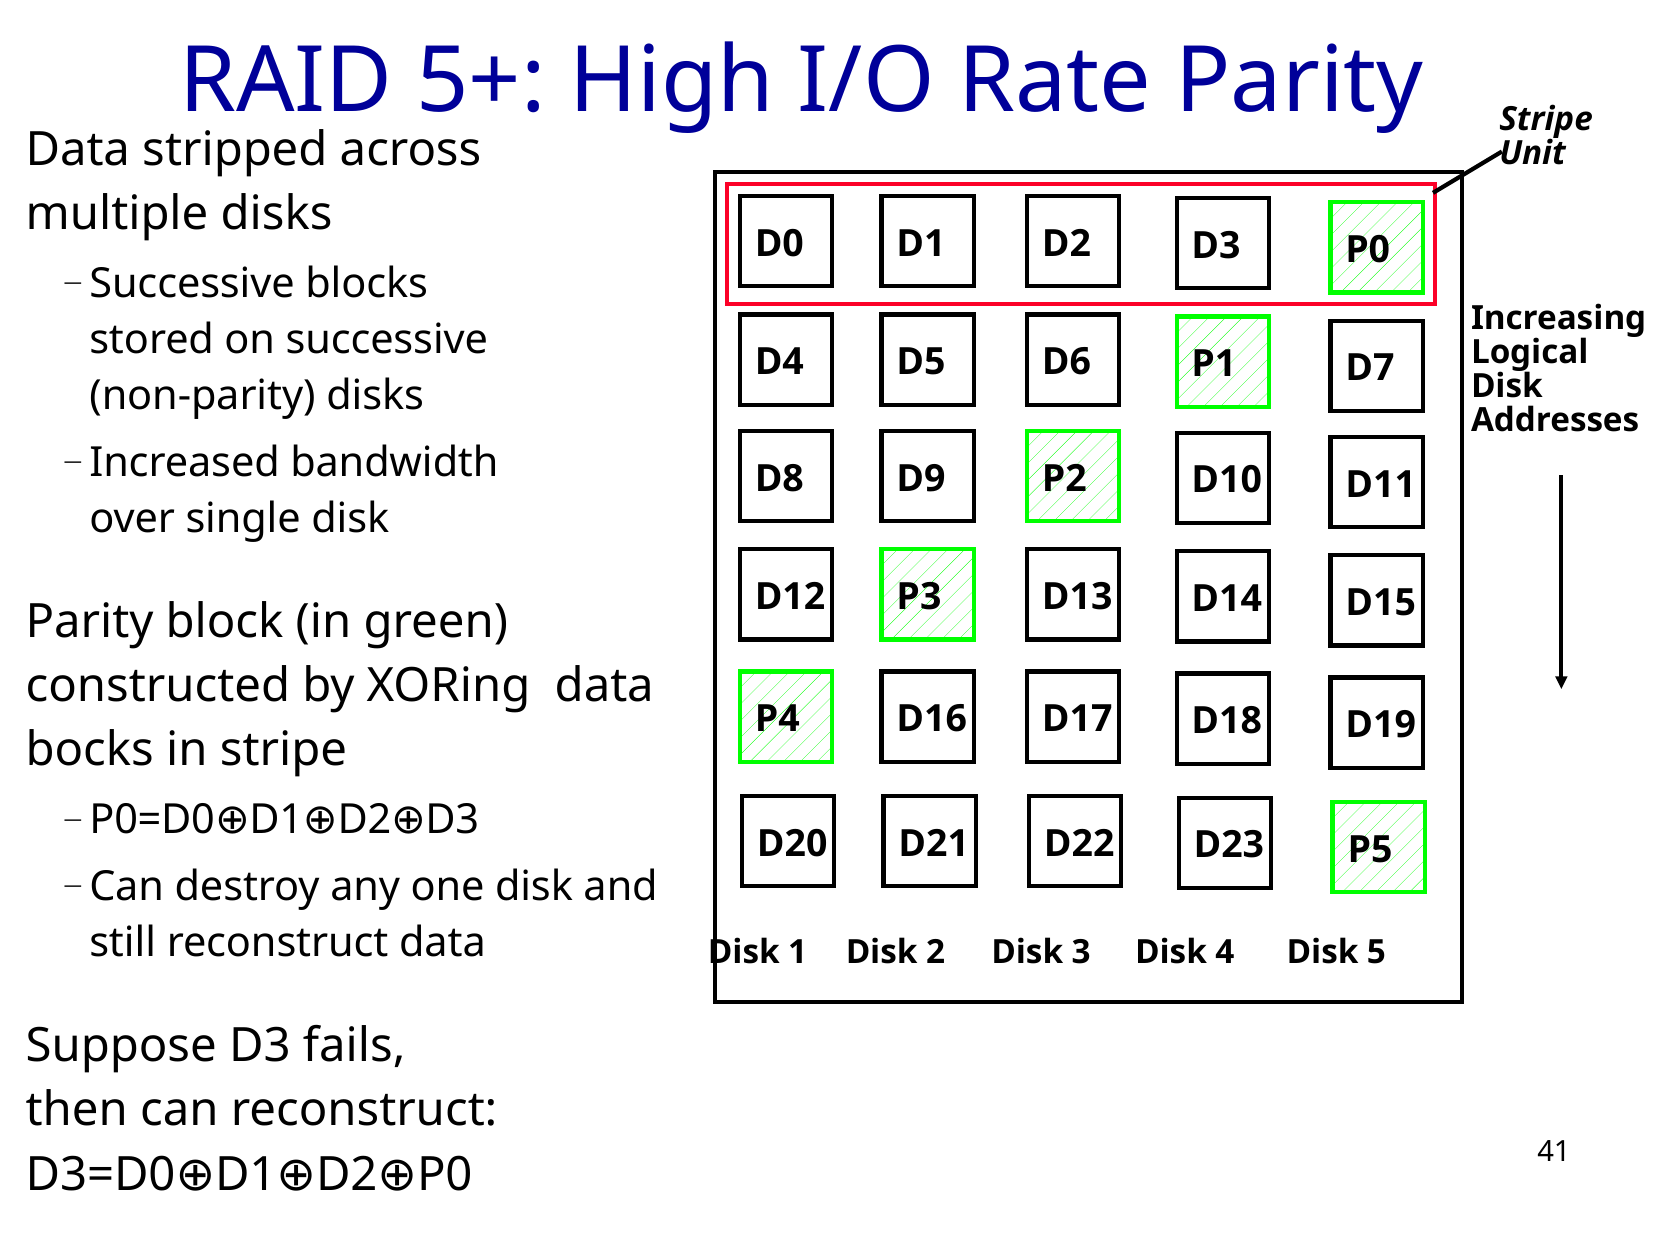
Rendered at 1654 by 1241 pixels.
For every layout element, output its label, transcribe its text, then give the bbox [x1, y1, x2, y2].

text_box Stripe Unit [1484, 96, 1608, 179]
text_box D21 [883, 795, 976, 887]
text_box D18 [1176, 673, 1270, 764]
text_box P3 [881, 549, 974, 640]
text_box Increasing Logical Disk Addresses [1464, 294, 1654, 446]
text_box P4 [740, 671, 833, 762]
text_box D9 [881, 430, 974, 521]
text_box D1 [881, 196, 974, 287]
text_box D6 [1027, 314, 1120, 405]
text_box D10 [1176, 432, 1270, 523]
text_box D22 [1029, 795, 1122, 887]
text_box D11 [1330, 436, 1423, 528]
text_box D8 [740, 430, 833, 521]
text_box D2 [1027, 196, 1120, 287]
text_box Disk 5 [1271, 923, 1477, 978]
text_box D23 [1178, 797, 1272, 889]
text_box D5 [881, 314, 974, 405]
text_box D16 [881, 671, 974, 762]
text_box Disk 3 [976, 923, 1120, 978]
text_box D20 [742, 795, 835, 887]
text_box D3 [1176, 198, 1270, 289]
text_box D15 [1330, 555, 1423, 646]
list Data stripped across multiple disks Successive blocks stored on successive (non-parity) disks Increased bandwidth over single disk Parity block (in green) constructed by XORing data bocks in stripe P0=D0⊕D1⊕D2⊕D3 Can destroy any one disk and still reconstruct data Suppose D3 fails, then can reconstruct: D3=D0⊕D1⊕D2⊕P0 [0, 114, 676, 1218]
text_box D13 [1027, 549, 1120, 640]
text_box D0 [740, 196, 833, 287]
text_box D4 [740, 314, 833, 405]
text_box Disk 4 [1120, 923, 1271, 978]
text_box D7 [1330, 320, 1423, 411]
text_box Disk 1 [693, 923, 830, 978]
text_box D19 [1330, 677, 1423, 768]
text_box D17 [1027, 671, 1120, 762]
text_box Disk 2 [830, 923, 976, 978]
text_box P0 [1330, 202, 1423, 293]
text_box D12 [740, 549, 833, 640]
text_box P2 [1027, 430, 1120, 521]
text_box D14 [1176, 551, 1270, 642]
text_box P5 [1332, 801, 1425, 893]
title RAID 5+: High I/O Rate Parity [179, 0, 1475, 170]
text_box P1 [1176, 316, 1270, 407]
